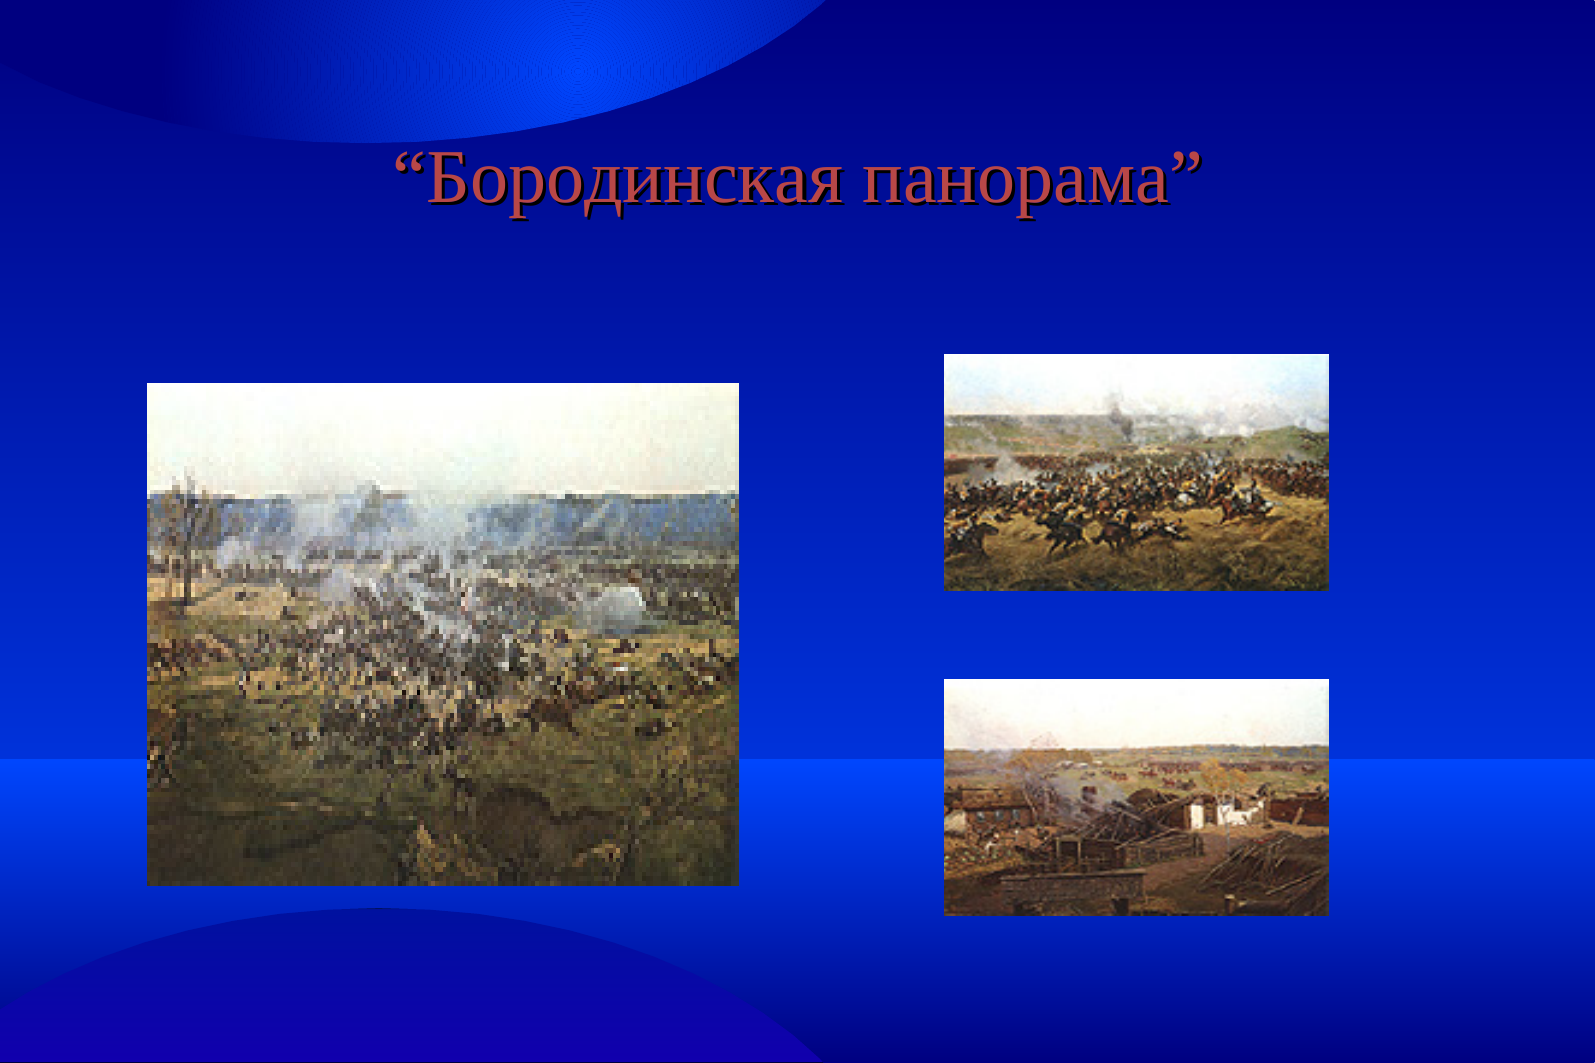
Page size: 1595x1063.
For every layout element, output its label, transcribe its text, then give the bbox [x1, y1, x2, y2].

picture [944, 679, 1329, 916]
picture [147, 383, 739, 886]
picture [944, 354, 1329, 591]
title “Бородинская панорама” [117, 117, 1479, 236]
